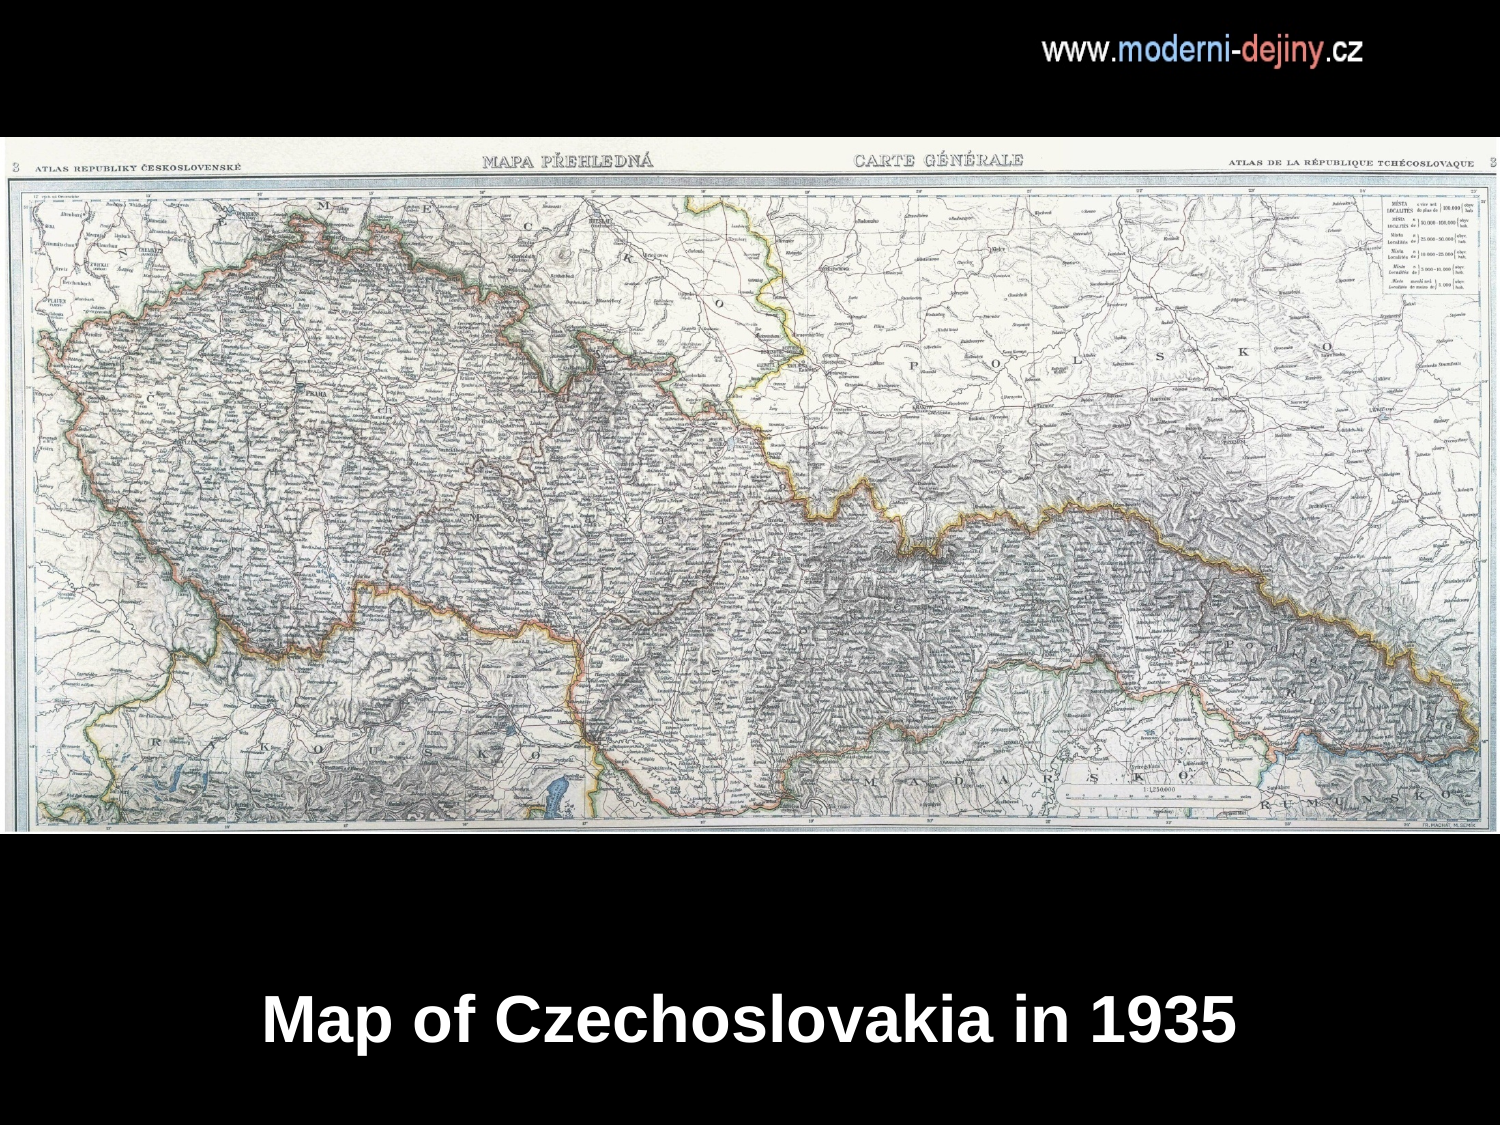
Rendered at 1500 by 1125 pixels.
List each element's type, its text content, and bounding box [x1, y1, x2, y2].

picture [0, 0, 1500, 907]
text_box Map of Czechoslovakia in 1935 [0, 907, 1500, 1125]
